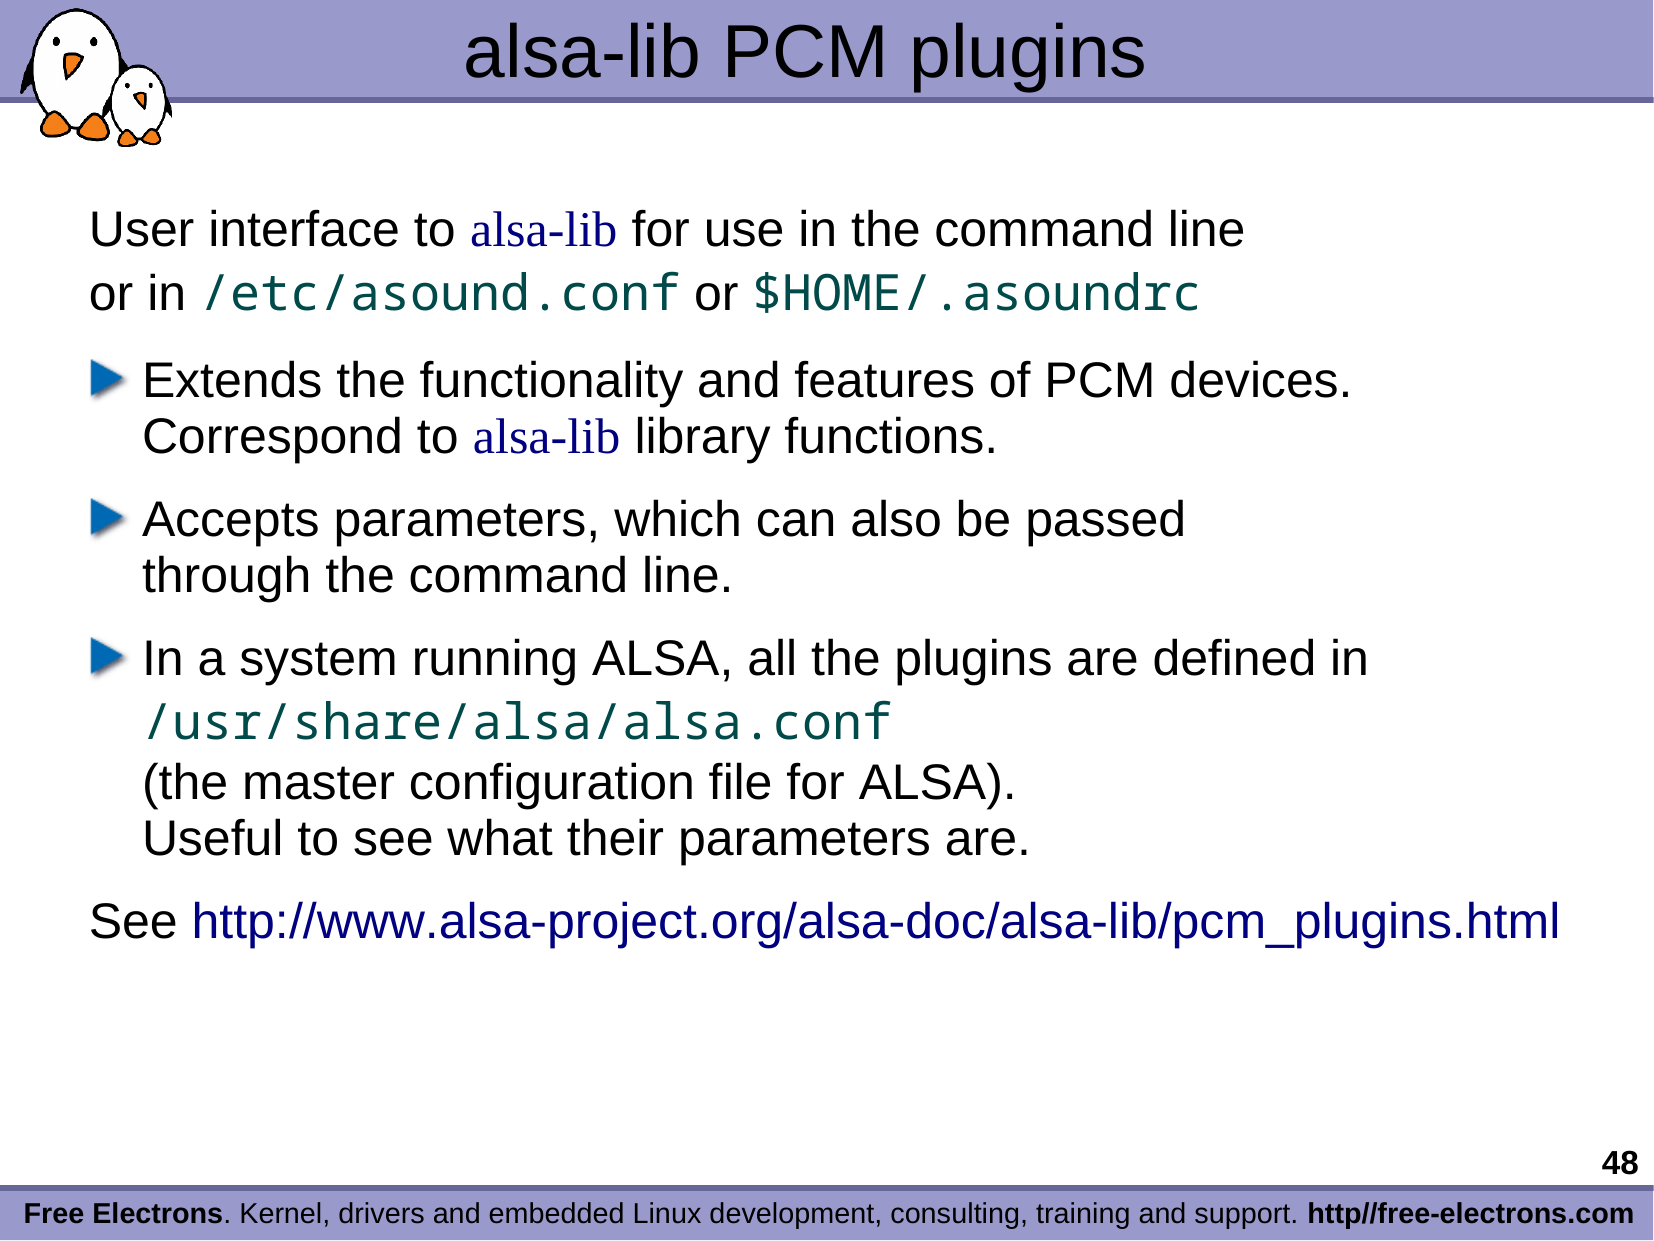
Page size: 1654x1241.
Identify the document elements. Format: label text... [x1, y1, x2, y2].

picture [20, 8, 172, 147]
title alsa-lib PCM plugins [60, 0, 1551, 103]
list User interface to alsa-lib for use in the command line or in /etc/asound.conf or $HOME/.asoundrc Extends the functionality and features of PCM devices. Correspond to alsa-lib library functions. Accepts parameters, which can also be passed through the command line. In a system running ALSA, all the plugins are defined in /usr/share/alsa/alsa.conf (the master configuration file for ALSA). Useful to see what their parameters are. See http://www.alsa-project.org/alsa-doc/alsa-lib/pcm_plugins.html [71, 201, 1586, 1051]
